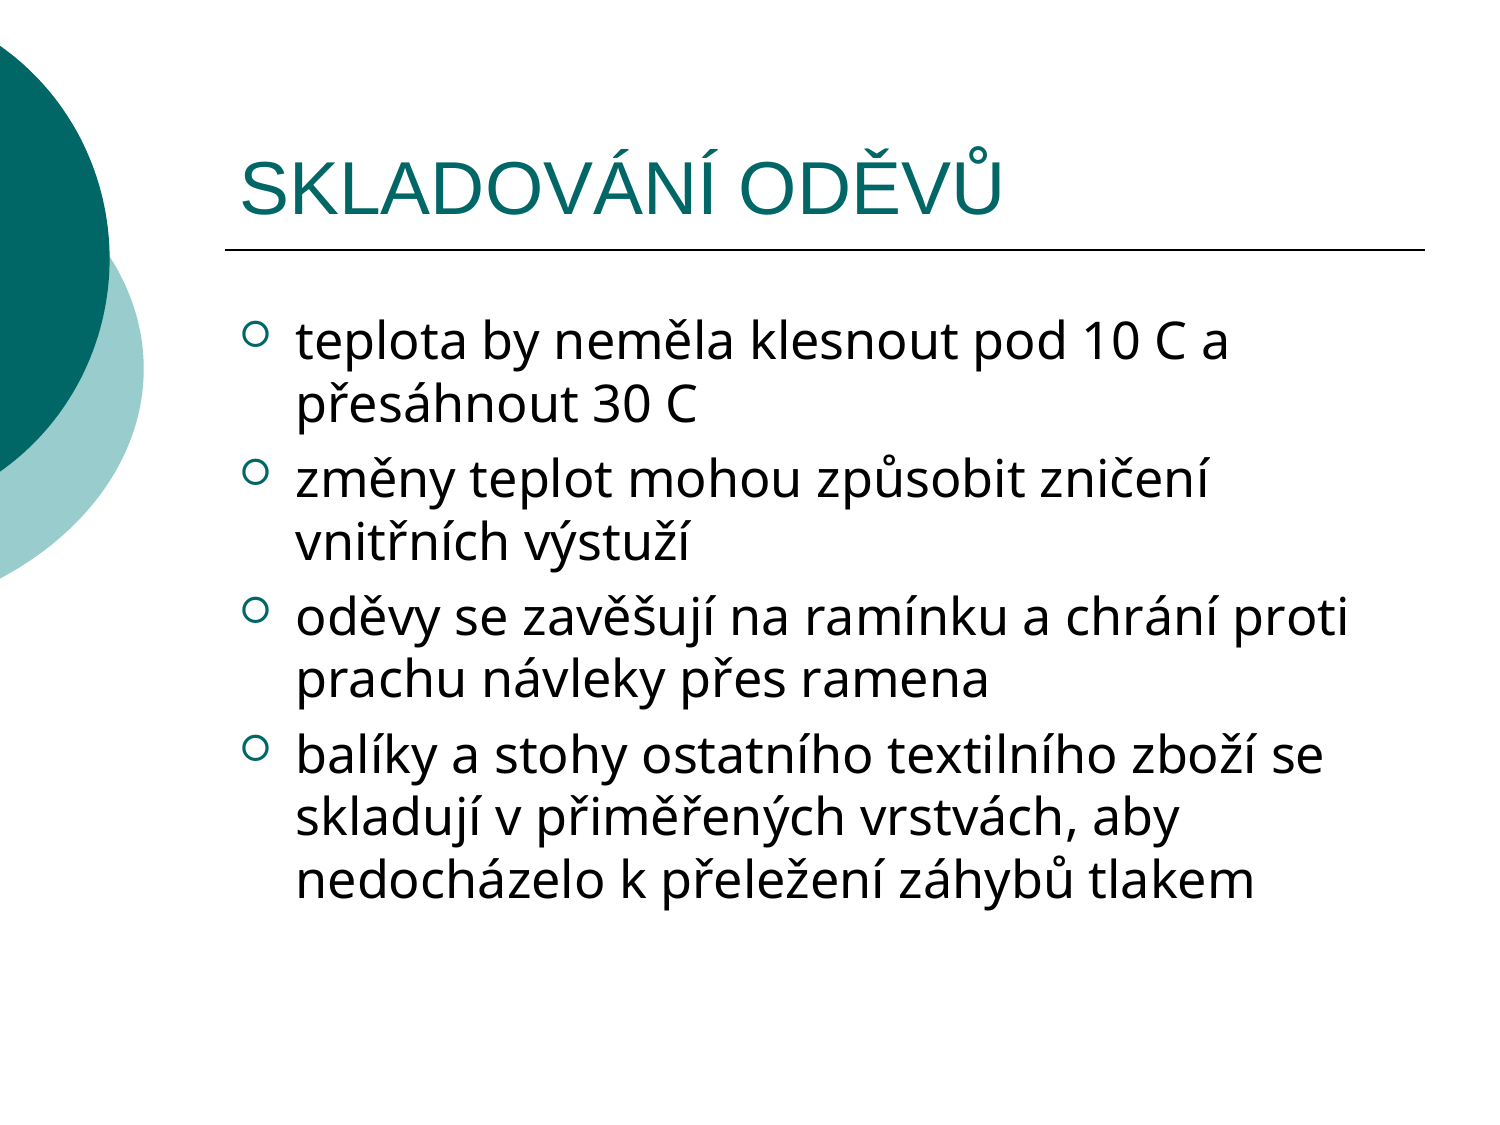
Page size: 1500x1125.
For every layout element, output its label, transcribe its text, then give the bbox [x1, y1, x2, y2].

list teplota by neměla klesnout pod 10 C a přesáhnout 30 C změny teplot mohou způsobit zničení vnitřních výstuží oděvy se zavěšují na ramínku a chrání proti prachu návleky přes ramena balíky a stohy ostatního textilního zboží se skladují v přiměřených vrstvách, aby nedocházelo k přeležení záhybů tlakem [224, 299, 1425, 992]
title SKLADOVÁNÍ ODĚVŮ [224, 49, 1425, 237]
